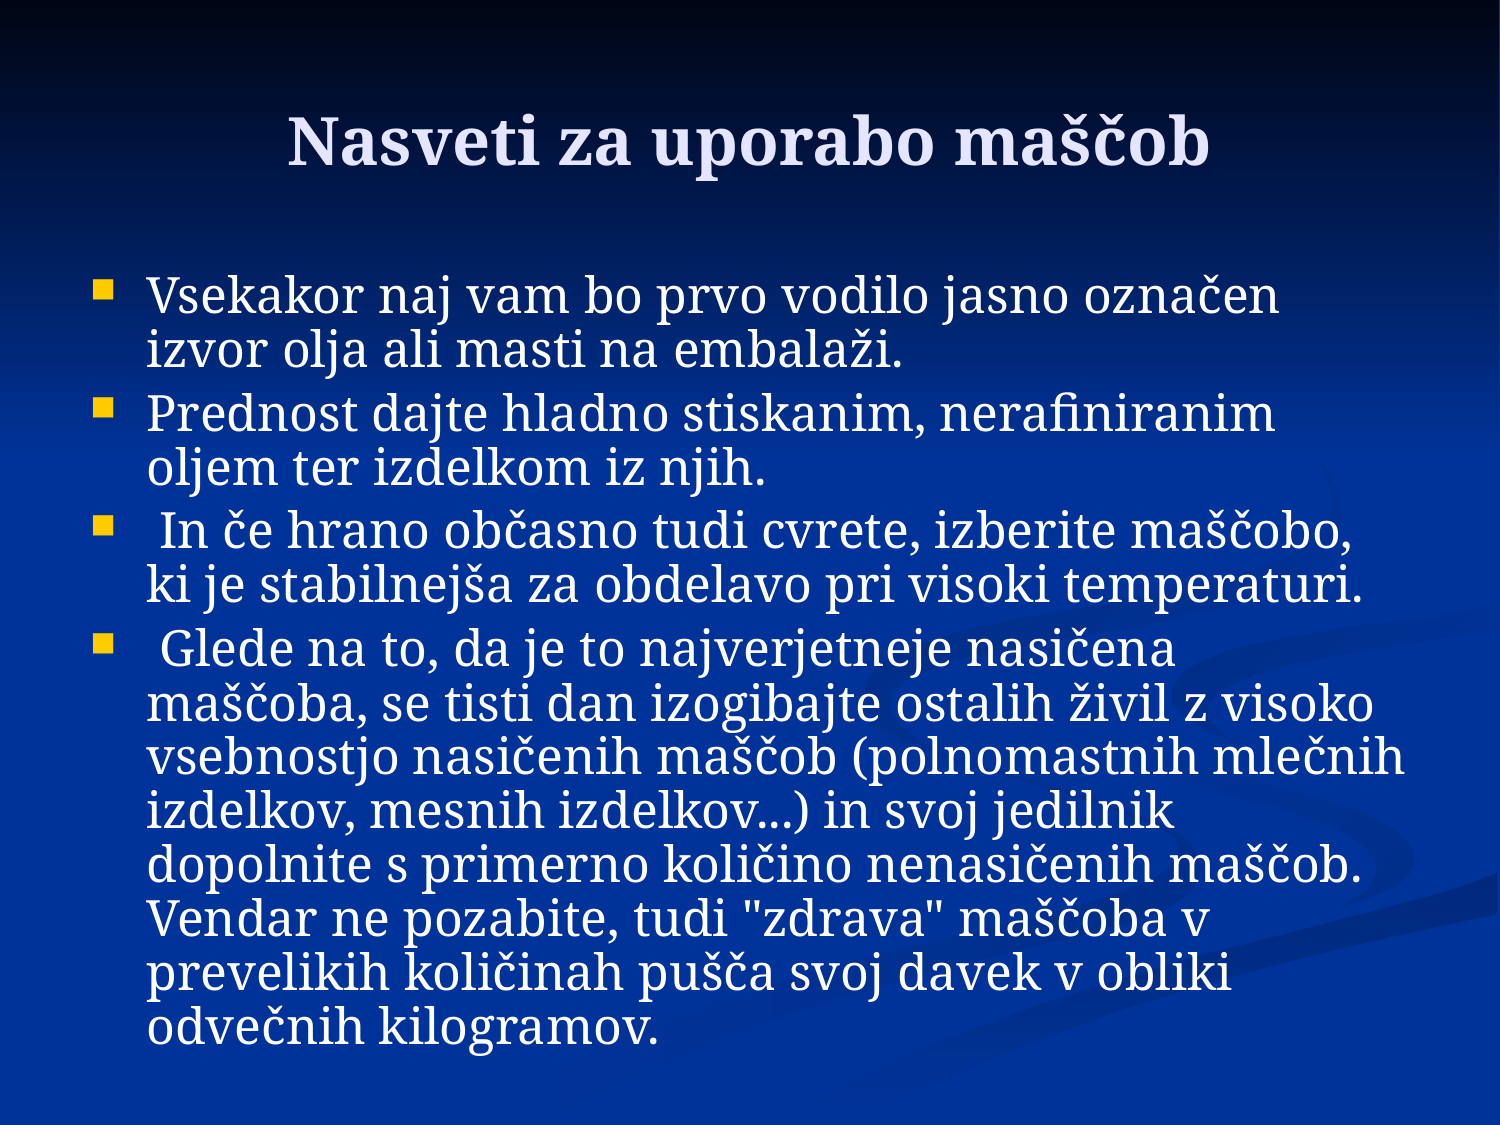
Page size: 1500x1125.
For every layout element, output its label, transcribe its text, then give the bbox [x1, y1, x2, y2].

title Nasveti za uporabo maščob [75, 45, 1425, 233]
list Vsekakor naj vam bo prvo vodilo jasno označen izvor olja ali masti na embalaži. Prednost dajte hladno stiskanim, nerafiniranim oljem ter izdelkom iz njih. In če hrano občasno tudi cvrete, izberite maščobo, ki je stabilnejša za obdelavo pri visoki temperaturi. Glede na to, da je to najverjetneje nasičena maščoba, se tisti dan izogibajte ostalih živil z visoko vsebnostjo nasičenih maščob (polnomastnih mlečnih izdelkov, mesnih izdelkov...) in svoj jedilnik dopolnite s primerno količino nenasičenih maščob. Vendar ne pozabite, tudi "zdrava" maščoba v prevelikih količinah pušča svoj davek v obliki odvečnih kilogramov. [75, 262, 1425, 1005]
